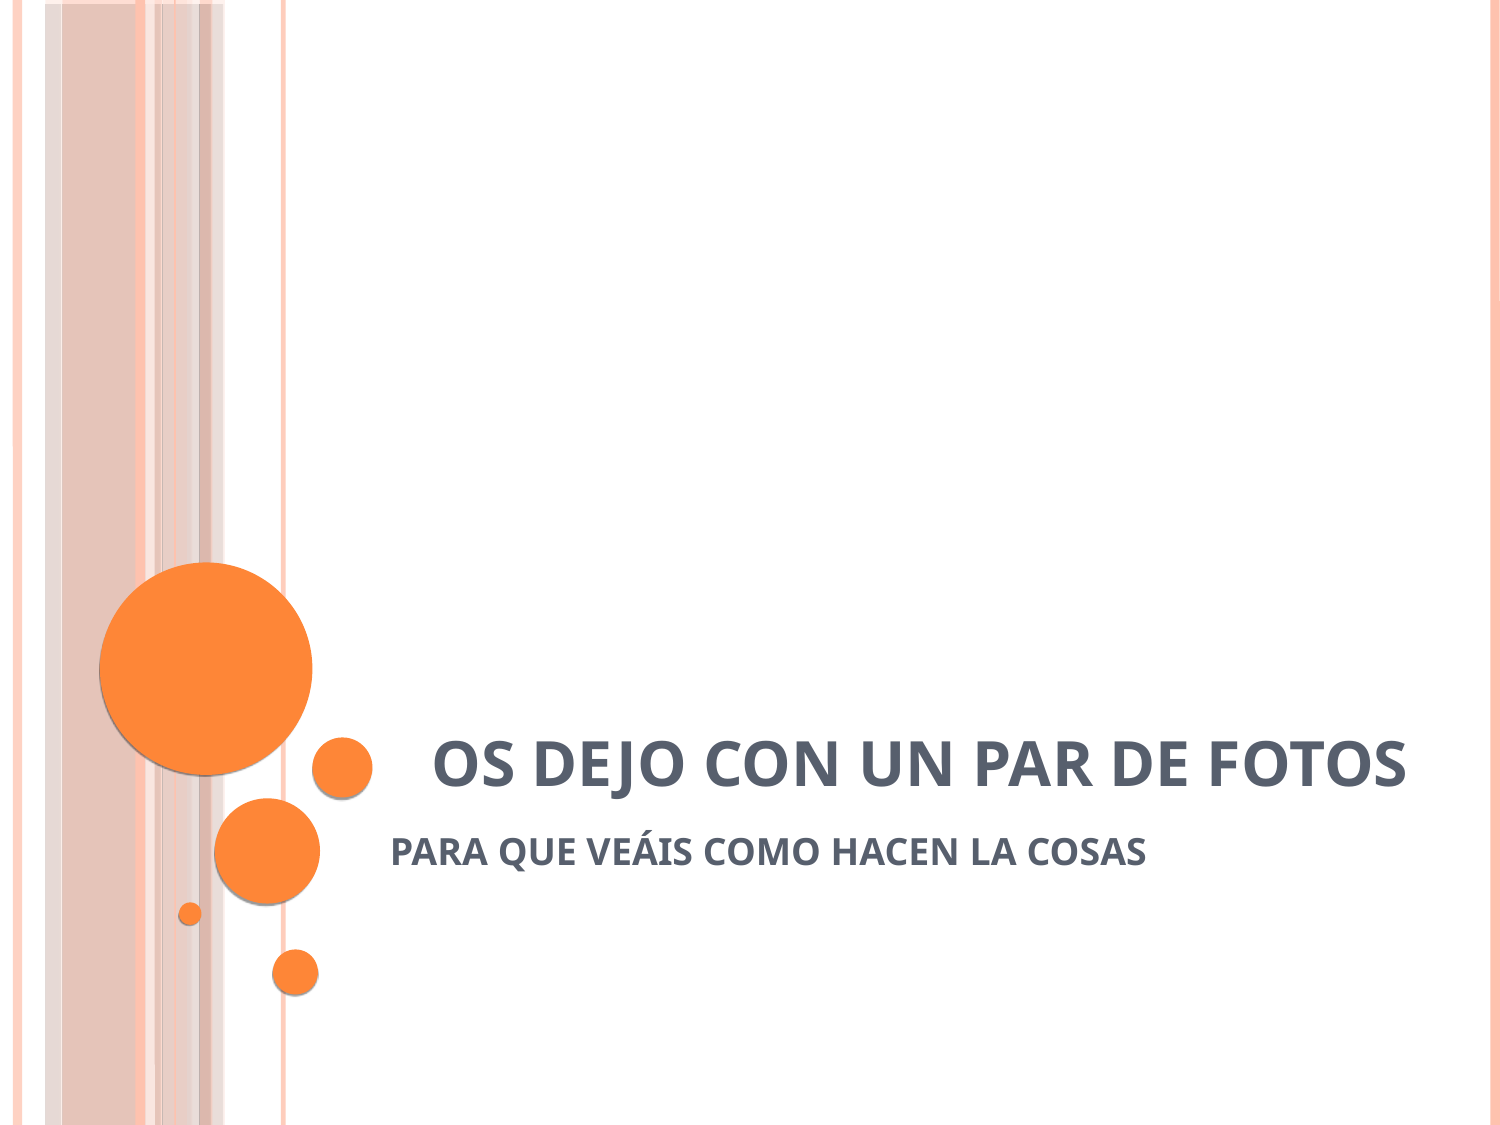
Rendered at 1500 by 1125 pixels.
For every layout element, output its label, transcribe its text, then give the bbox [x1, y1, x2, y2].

subtitle PARA QUE VEÁIS COMO HACEN LA COSAS [375, 820, 1388, 1046]
title OS DEJO CON UN PAR DE FOTOS [416, 496, 1430, 807]
